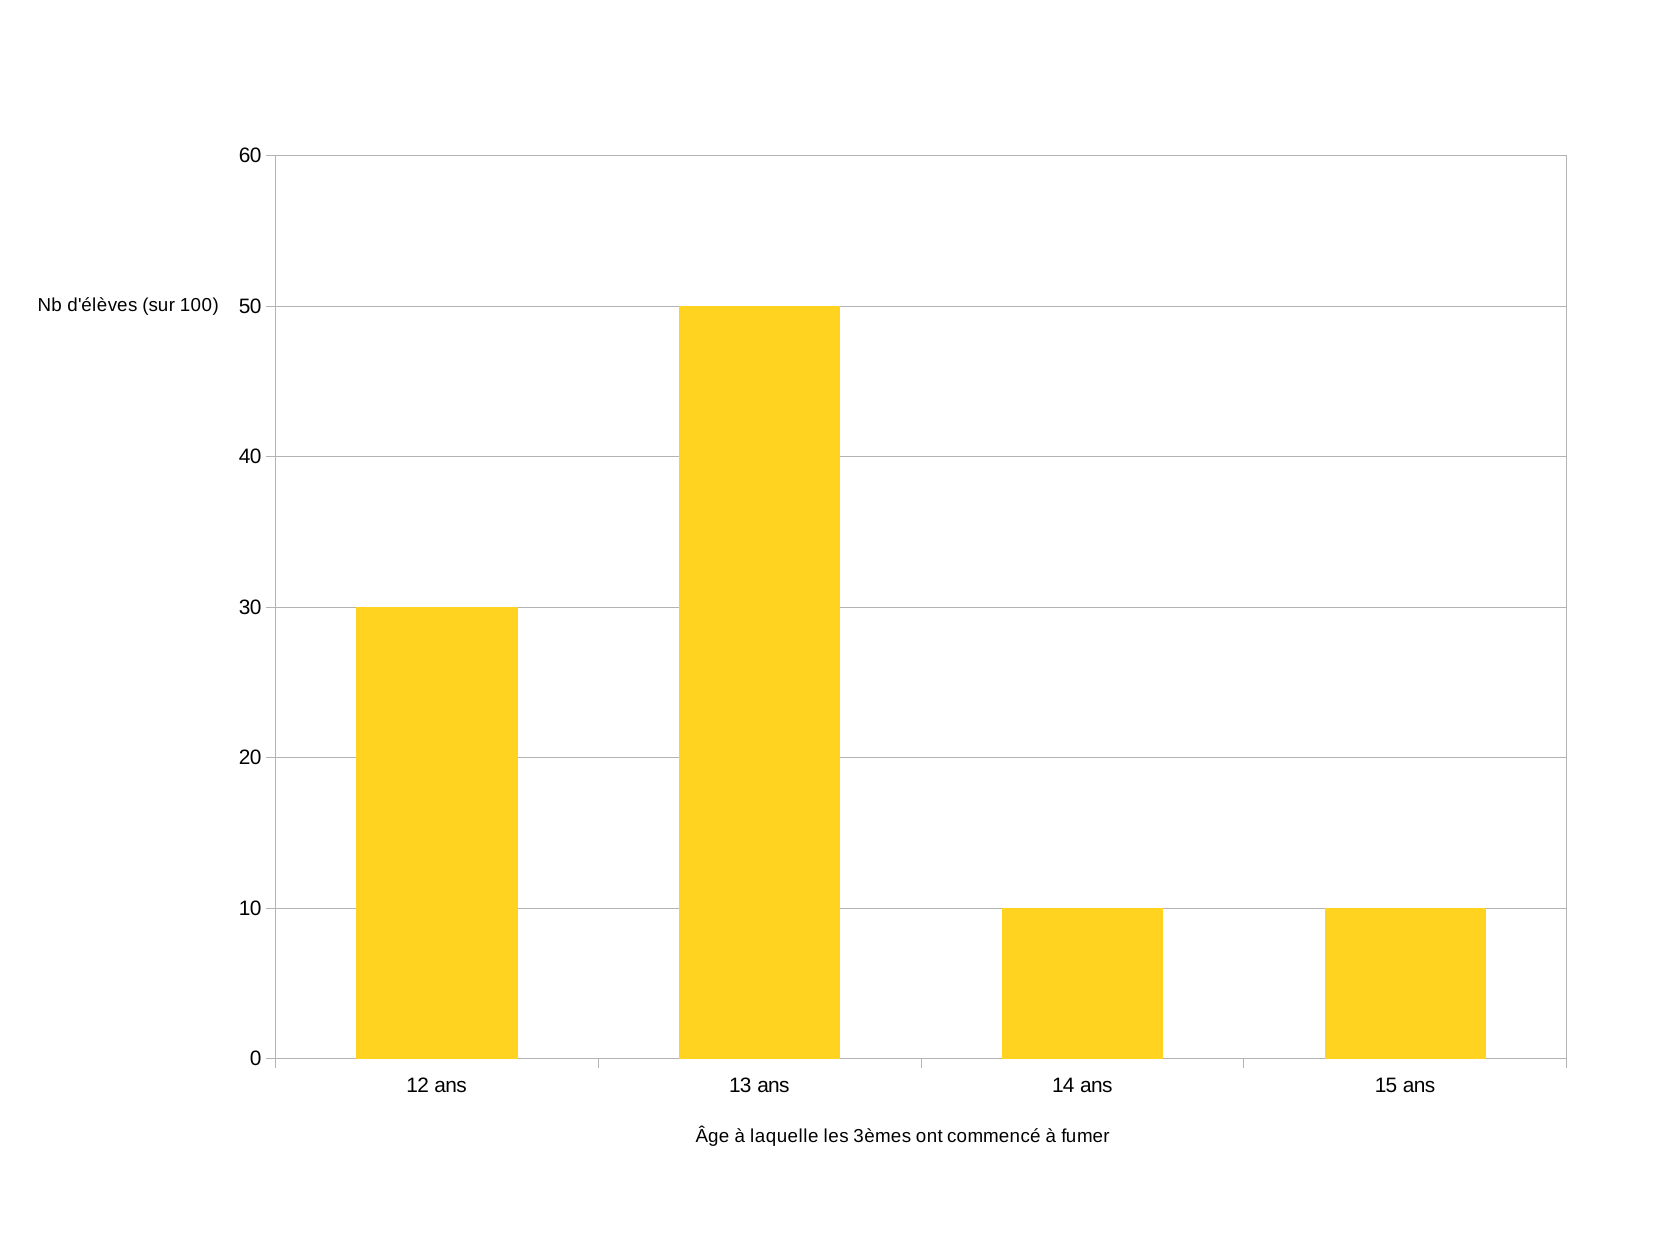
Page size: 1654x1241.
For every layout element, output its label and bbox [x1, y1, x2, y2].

chart [23, 59, 1568, 1198]
